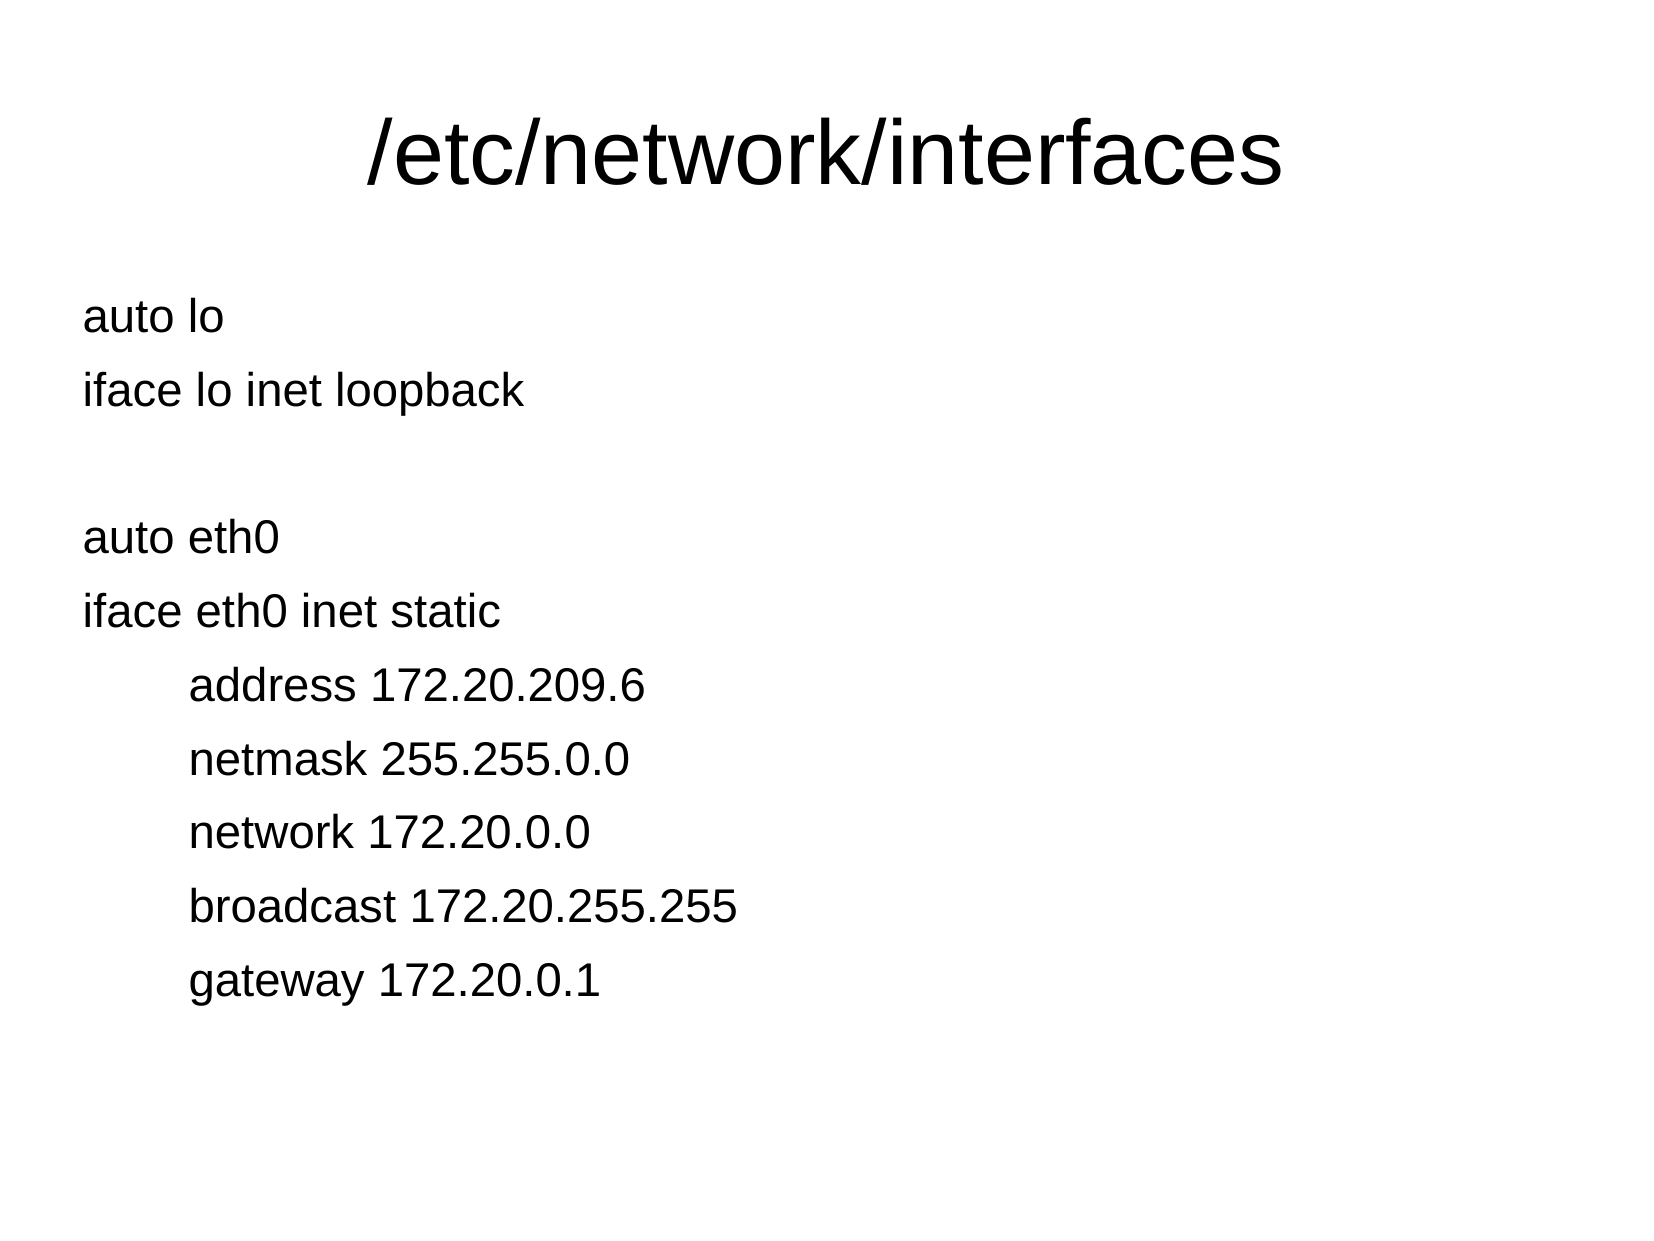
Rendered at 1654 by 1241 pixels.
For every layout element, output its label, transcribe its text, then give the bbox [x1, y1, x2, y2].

list auto lo iface lo inet loopback auto eth0 iface eth0 inet static address 172.20.209.6 netmask 255.255.0.0 network 172.20.0.0 broadcast 172.20.255.255 gateway 172.20.0.1 [82, 290, 1571, 1010]
title /etc/network/interfaces [82, 49, 1571, 257]
